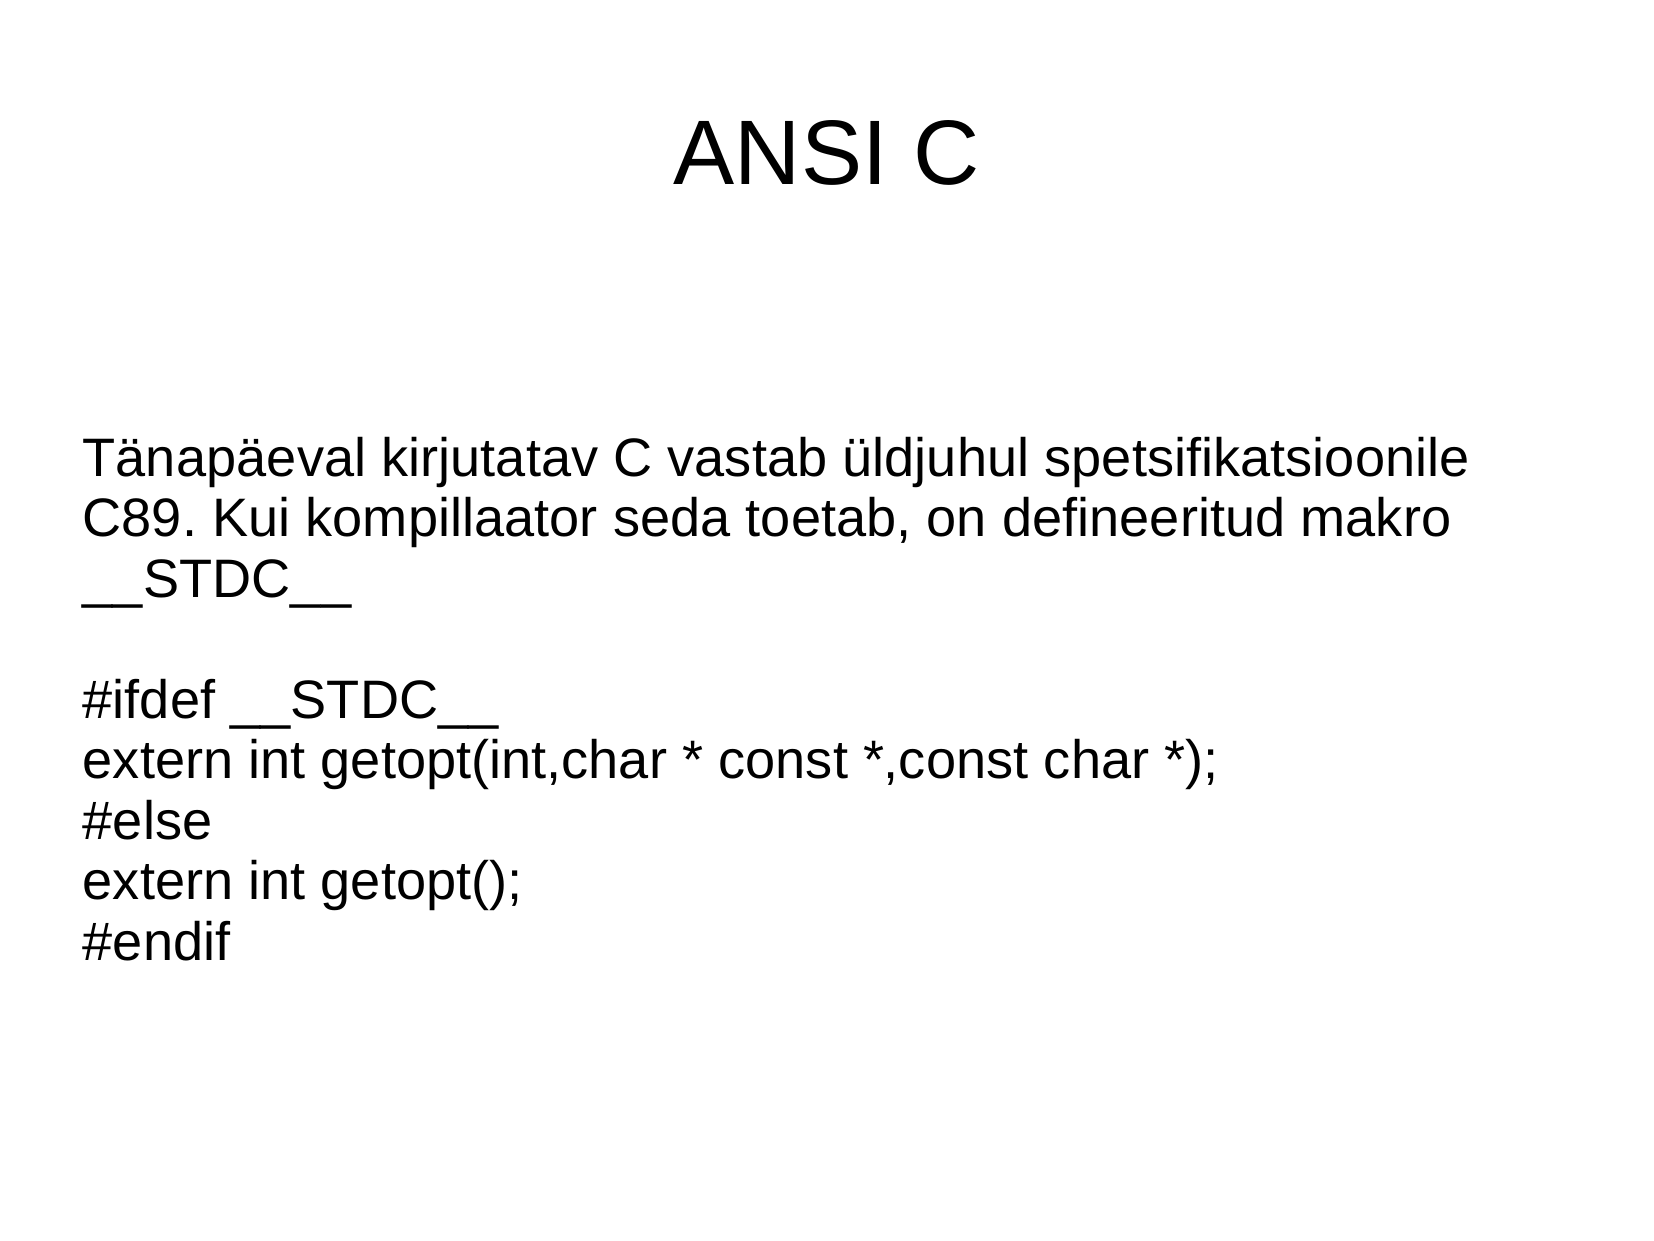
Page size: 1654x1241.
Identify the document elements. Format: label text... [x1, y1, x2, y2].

title ANSI C [82, 56, 1571, 250]
subtitle Tänapäeval kirjutatav C vastab üldjuhul spetsifikatsioonile C89. Kui kompillaator seda toetab, on defineeritud makro __STDC__ #ifdef __STDC__ extern int getopt(int,char * const *,const char *); #else extern int getopt(); #endif [82, 297, 1571, 1102]
